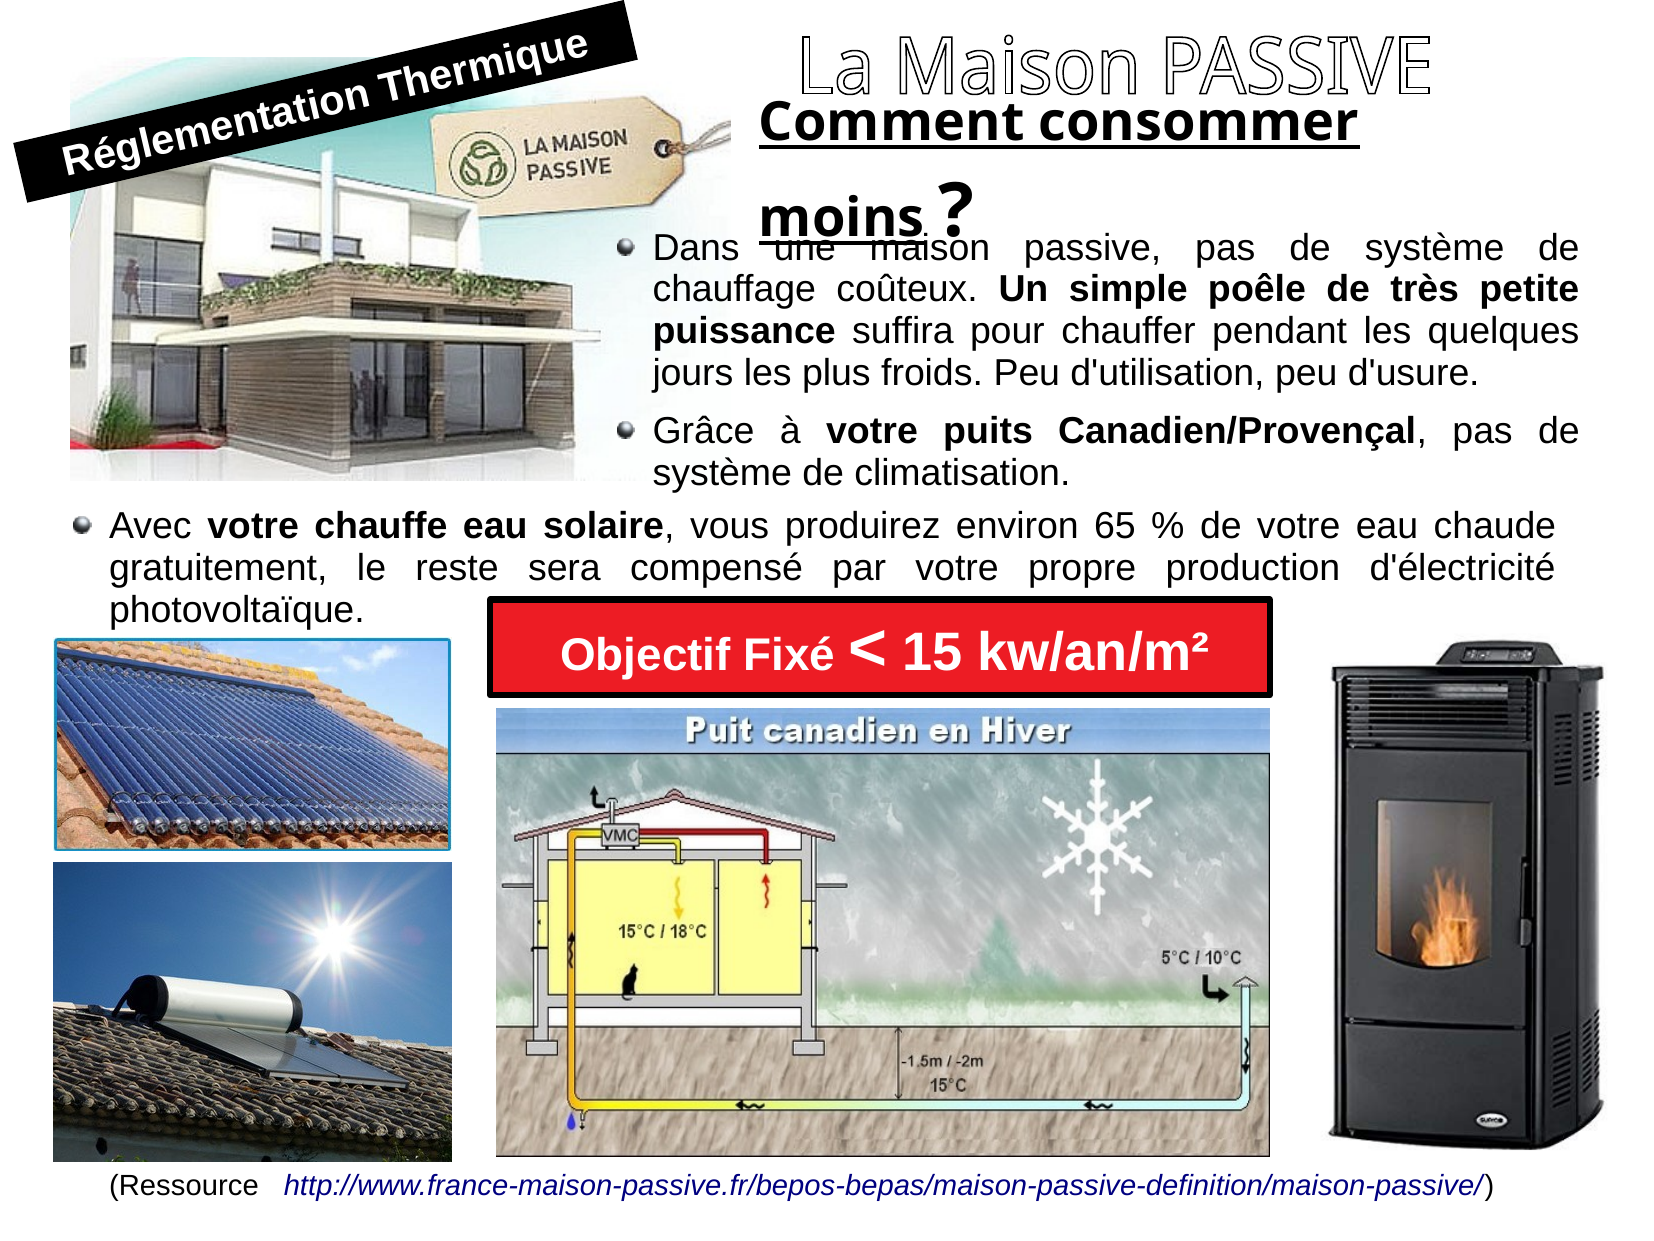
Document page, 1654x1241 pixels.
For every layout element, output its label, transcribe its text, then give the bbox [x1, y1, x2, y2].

text_box La Maison PASSIVE [962, 50, 994, 95]
text_box Dans une maison passive, pas de système de chauffage coûteux. Un simple poêle de très petite puissance suffira pour chauffer pendant les quelques jours les plus froids. Peu d'utilisation, peu d'usure. [602, 218, 1595, 401]
picture [70, 57, 731, 481]
text_box La Maison PASSIVE [900, 37, 952, 94]
text_box La Maison PASSIVE [1021, 50, 1050, 95]
text_box La Maison PASSIVE [1056, 50, 1093, 95]
picture [70, 57, 376, 129]
text_box Avec votre chauffe eau solaire, vous produirez environ 65 % de votre eau chaude gratuitement, le reste sera compensé par votre propre production d'électricité photovoltaïque. [59, 497, 1571, 638]
text_box La Maison PASSIVE [1349, 37, 1394, 94]
text_box La Maison PASSIVE [1199, 36, 1247, 94]
text_box La Maison PASSIVE [837, 50, 869, 95]
picture [53, 862, 452, 1162]
text_box La Maison PASSIVE [803, 37, 833, 94]
text_box Comment consommer moins ? [744, 75, 1548, 195]
text_box La Maison PASSIVE [1328, 37, 1347, 94]
picture [1311, 624, 1618, 1162]
text_box La Maison PASSIVE [1249, 36, 1283, 95]
text_box La Maison PASSIVE [1400, 37, 1430, 94]
text_box (Ressource http://www.france-maison-passive.fr/bepos-bepas/maison-passive-definition/maison-passive/) [94, 1161, 1548, 1210]
text_box Objectif Fixé < 15 kw/an/m² [490, 599, 1270, 696]
text_box Réglementation Thermique [13, 0, 638, 203]
text_box Grâce à votre puits Canadien/Provençal, pas de système de climatisation. [602, 401, 1595, 501]
text_box La Maison PASSIVE [1289, 36, 1323, 95]
picture [53, 637, 452, 851]
text_box La Maison PASSIVE [1102, 50, 1136, 94]
text_box La Maison PASSIVE [1166, 37, 1200, 94]
picture [496, 708, 1270, 1157]
